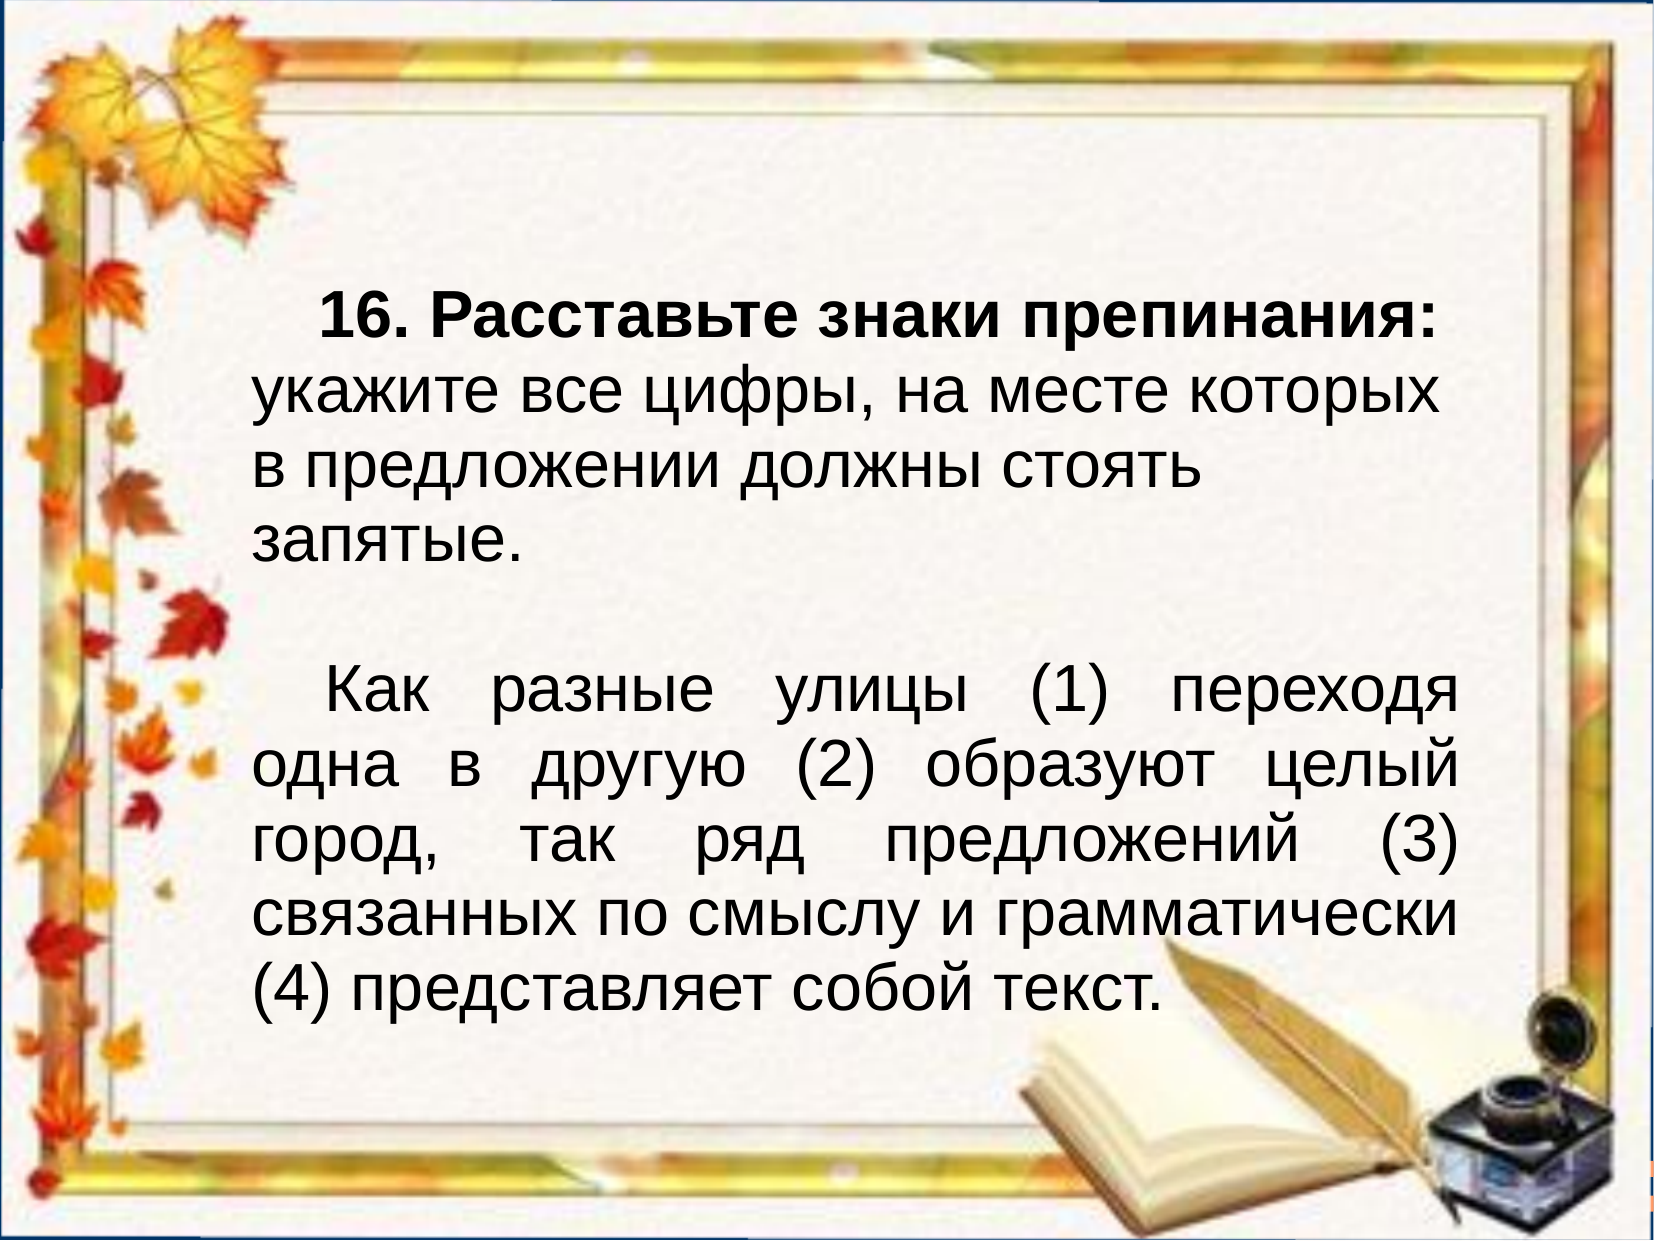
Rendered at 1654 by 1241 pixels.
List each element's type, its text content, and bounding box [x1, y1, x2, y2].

text_box 16. Расставьте знаки препинания: укажите все цифры, на месте кото­рых в предложении должны стоять запятые. Как разные улицы (1) переходя одна в другую (2) образуют целый город, так ряд предложений (3) связанных по смыслу и грамматически (4) представляет собой текст. [236, 269, 1477, 1108]
picture [0, 0, 1654, 1241]
